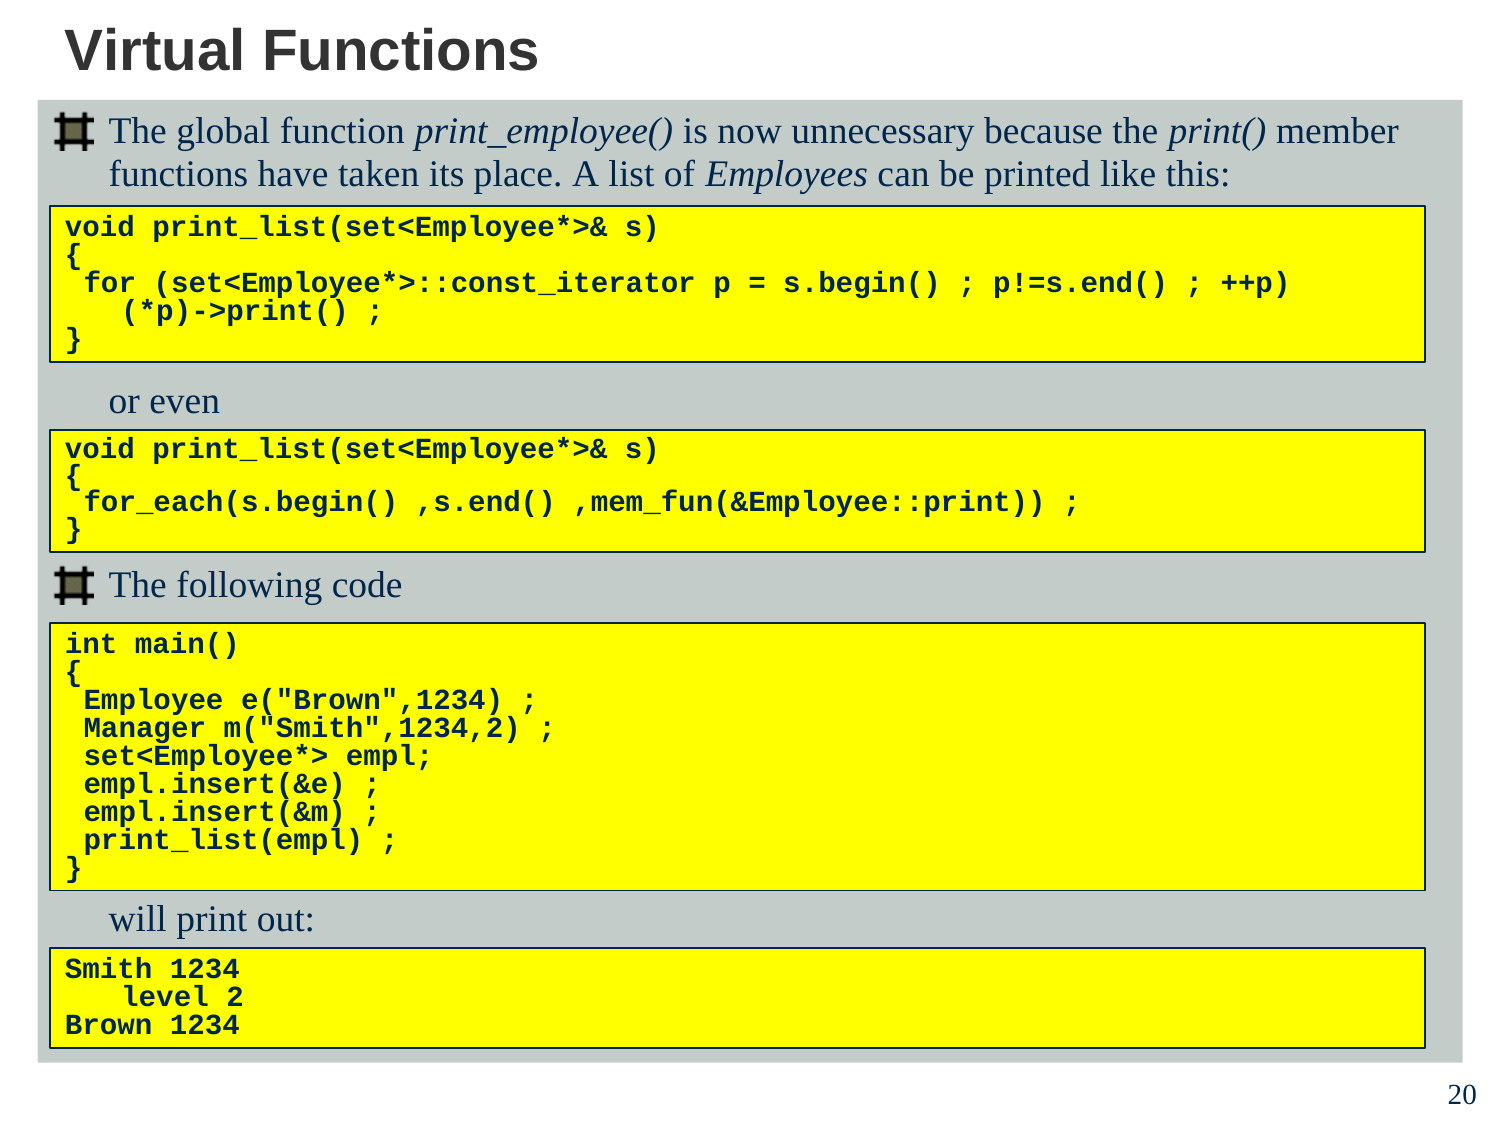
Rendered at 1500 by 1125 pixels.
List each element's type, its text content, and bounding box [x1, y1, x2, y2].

list The global function print_employee() is now unnecessary because the print() member functions have taken its place. A list of Employees can be printed like this: or even The following code will print out: [37, 99, 1463, 1063]
text_box void print_list(set<Employee*>& s) { for (set<Employee*>::const_iterator p = s.begin() ; p!=s.end() ; ++p) (*p)->print() ; } [50, 205, 1426, 369]
title Virtual Functions [50, 0, 1450, 91]
text_box void print_list(set<Employee*>& s) { for_each(s.begin() ,s.end() ,mem_fun(&Employee::print)) ; } [50, 430, 1426, 560]
text_box int main() { Employee e("Brown",1234) ; Manager m("Smith",1234,2) ; set<Employee*> empl; empl.insert(&e) ; empl.insert(&m) ; print_list(empl) ; } [50, 622, 1426, 900]
text_box Smith 1234 level 2 Brown 1234 [50, 947, 1426, 1054]
